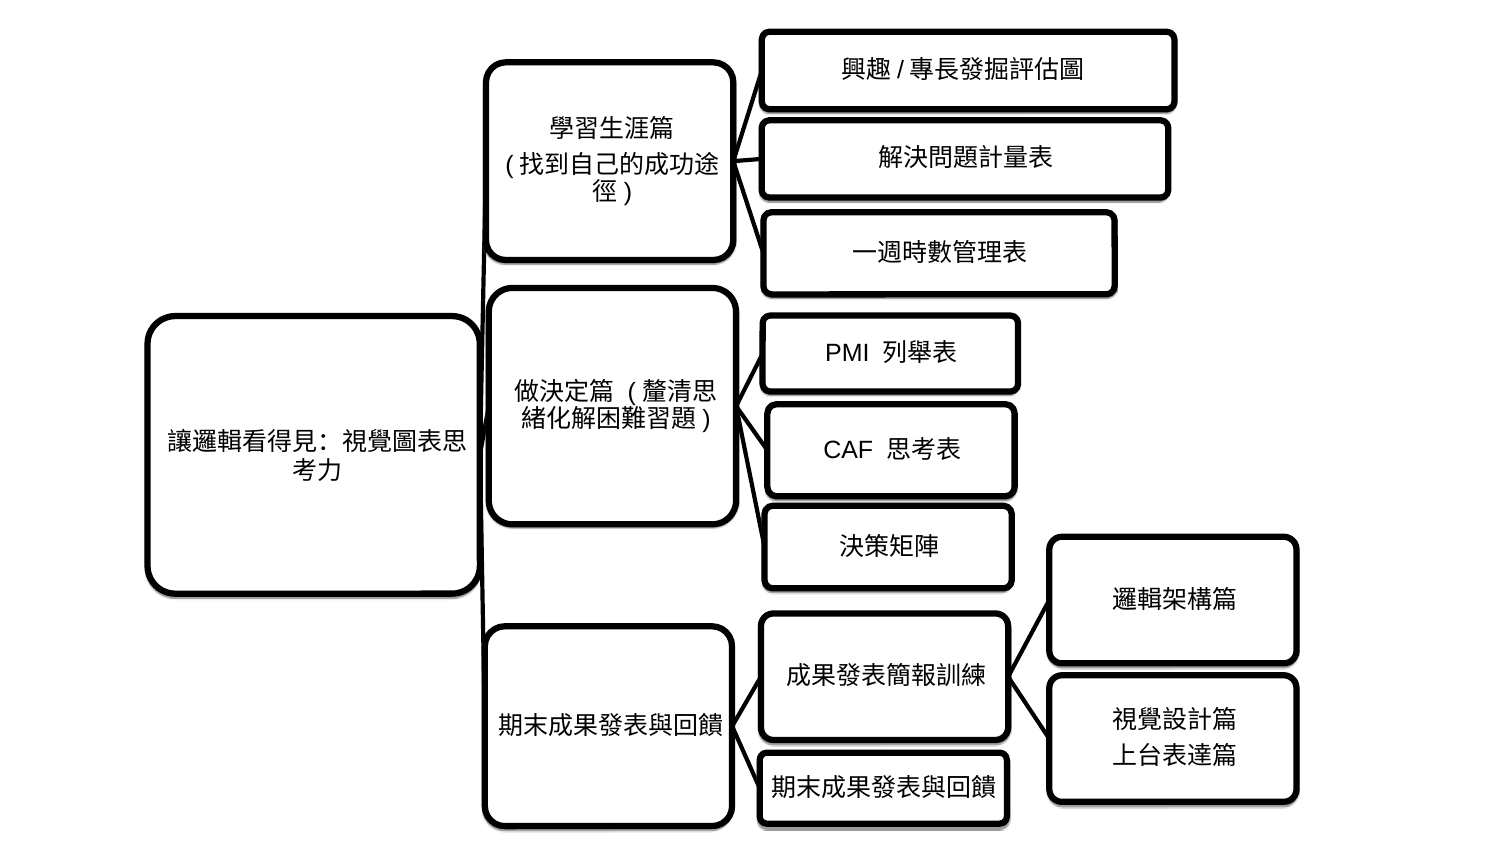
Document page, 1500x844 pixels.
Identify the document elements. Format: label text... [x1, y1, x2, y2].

text_box 期末成果發表與回饋 [759, 752, 1007, 824]
text_box 解決問題計量表 [761, 120, 1169, 198]
text_box CAF 思考表 [767, 404, 1015, 497]
text_box 一週時數管理表 [763, 212, 1115, 295]
text_box 做決定篇 (釐清思緒化解困難習題) [488, 287, 737, 525]
text_box 興趣/專長發掘評估圖 [761, 31, 1175, 110]
text_box 視覺設計篇 上台表達篇 [1049, 675, 1297, 802]
text_box 讓邏輯看得見：視覺圖表思考力 [147, 316, 480, 594]
text_box 學習生涯篇 (找到自己的成功途徑) [485, 62, 734, 261]
text_box 決策矩陣 [764, 505, 1012, 589]
text_box 期末成果發表與回饋 [484, 626, 733, 827]
text_box 成果發表簡報訓練 [760, 613, 1009, 741]
text_box PMI 列舉表 [762, 315, 1019, 392]
text_box 邏輯架構篇 [1049, 536, 1297, 664]
